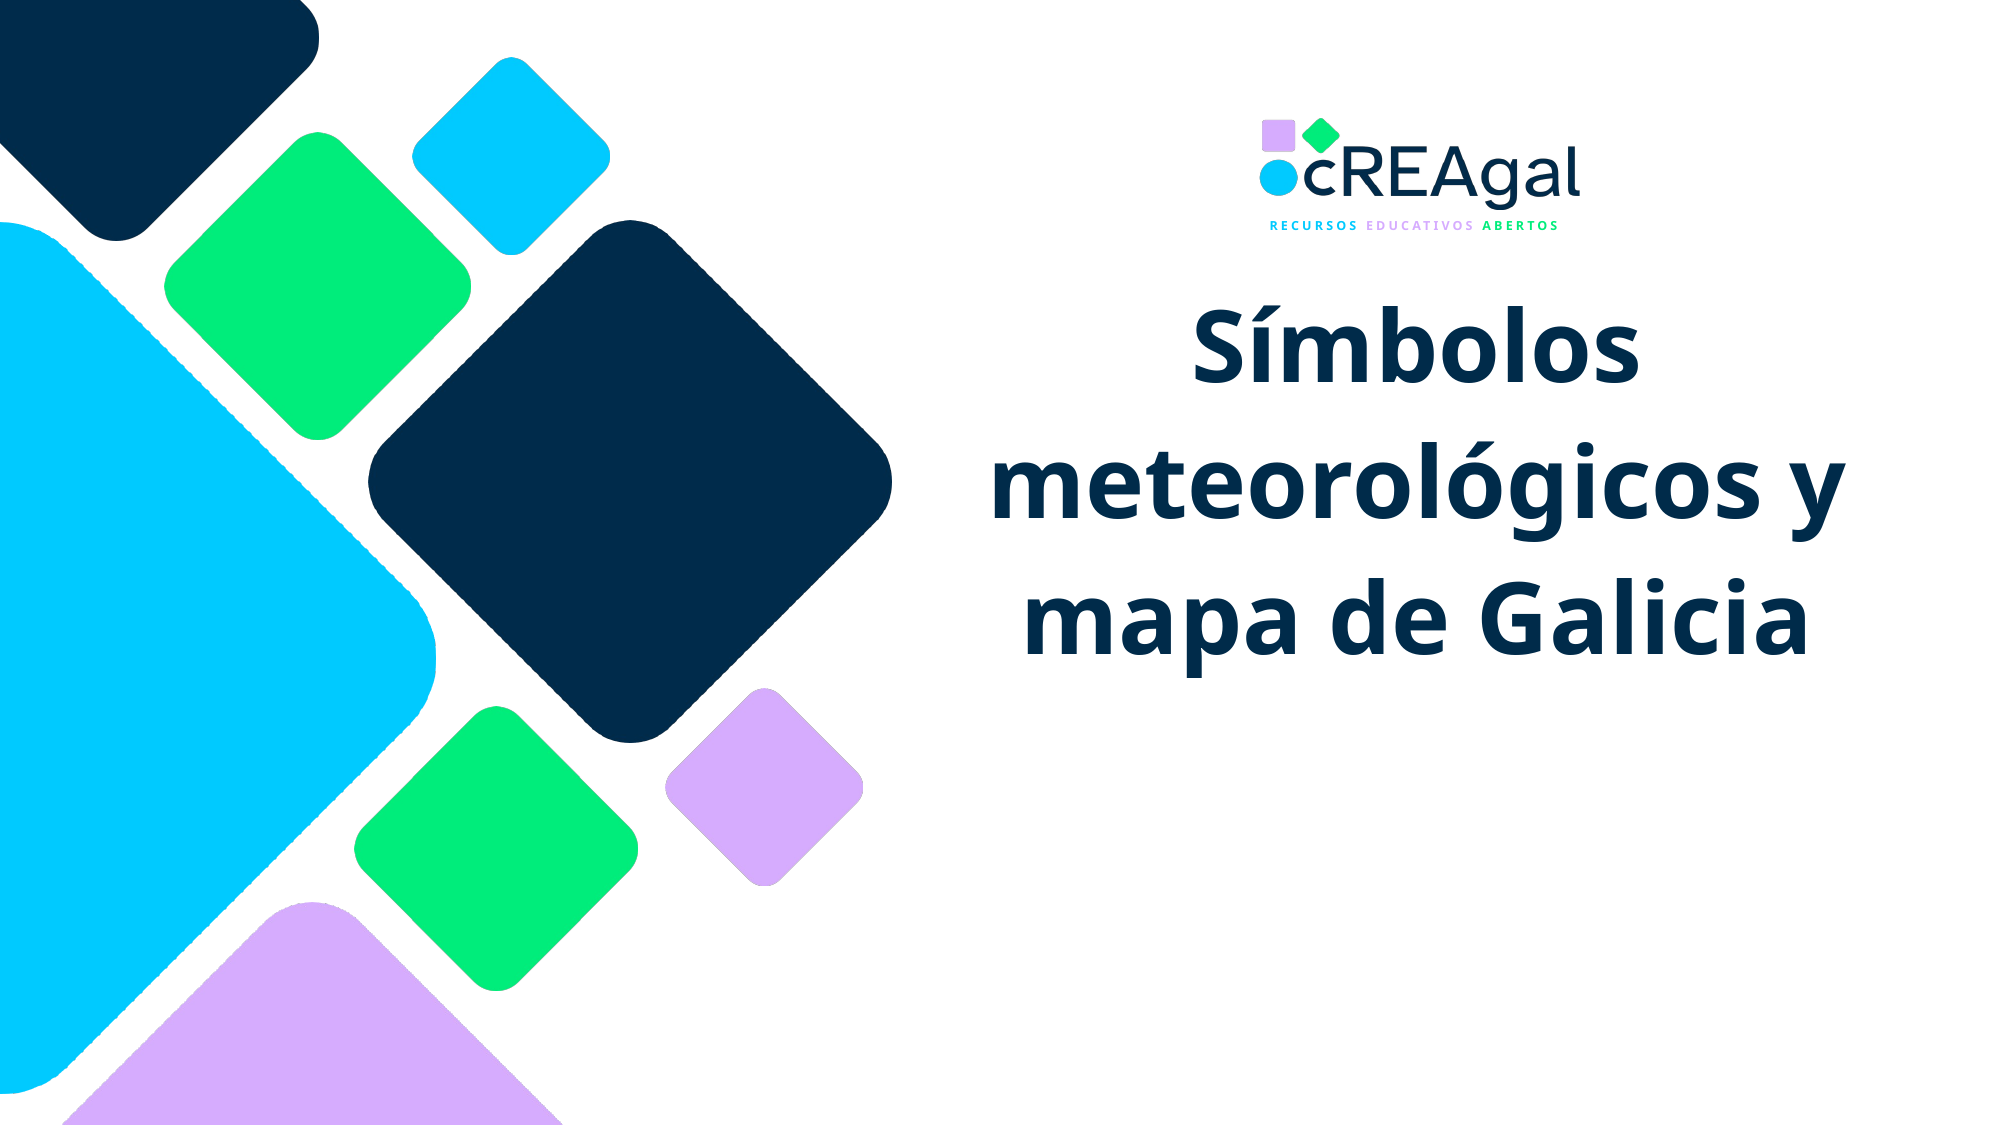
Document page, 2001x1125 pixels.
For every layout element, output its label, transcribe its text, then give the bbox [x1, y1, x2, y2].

picture [515, 57, 610, 149]
title Símbolos meteorológicos y mapa de Galicia [974, 293, 1861, 666]
picture [1259, 118, 1580, 210]
picture [0, 0, 892, 1125]
